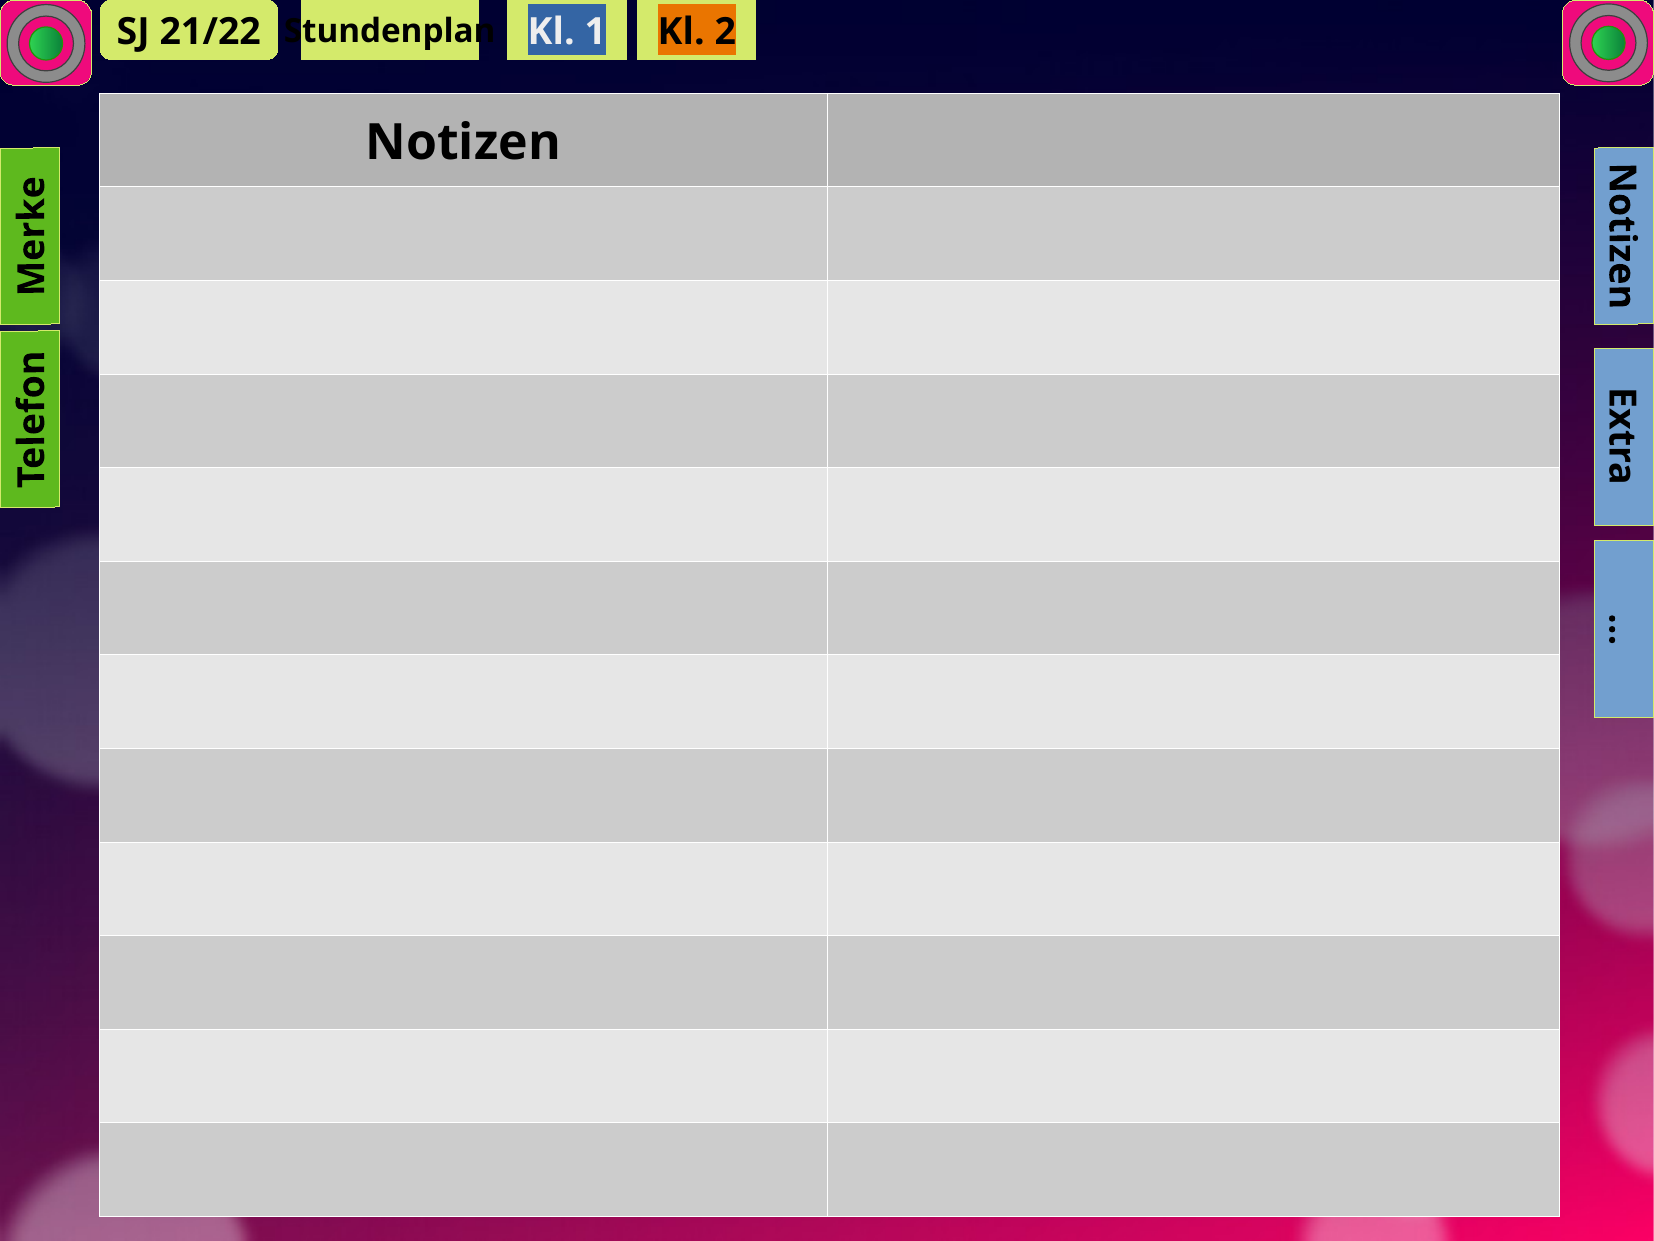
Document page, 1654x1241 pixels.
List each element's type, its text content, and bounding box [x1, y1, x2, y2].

table_cell [100, 468, 827, 561]
table_header [828, 94, 1559, 186]
table_cell [828, 281, 1559, 374]
table_cell [100, 936, 827, 1029]
table_cell [828, 936, 1559, 1029]
table_cell [100, 749, 827, 842]
table_header Notizen [100, 94, 827, 186]
table_cell [828, 468, 1559, 561]
table_cell [100, 1123, 827, 1216]
table_cell [828, 1123, 1559, 1216]
picture [0, 0, 1654, 1241]
table_cell [828, 187, 1559, 280]
table_cell [828, 655, 1559, 748]
table_cell [100, 562, 827, 654]
table_cell [100, 375, 827, 467]
table_cell [828, 375, 1559, 467]
picture [0, 0, 9, 9]
table_cell [828, 1030, 1559, 1122]
picture [1645, 0, 1654, 10]
table_cell [828, 843, 1559, 935]
table_cell [100, 1030, 827, 1122]
table_cell [828, 562, 1559, 654]
table_cell [100, 843, 827, 935]
table_cell [100, 281, 827, 374]
table_cell [828, 749, 1559, 842]
table_cell [100, 655, 827, 748]
table_cell [100, 187, 827, 280]
